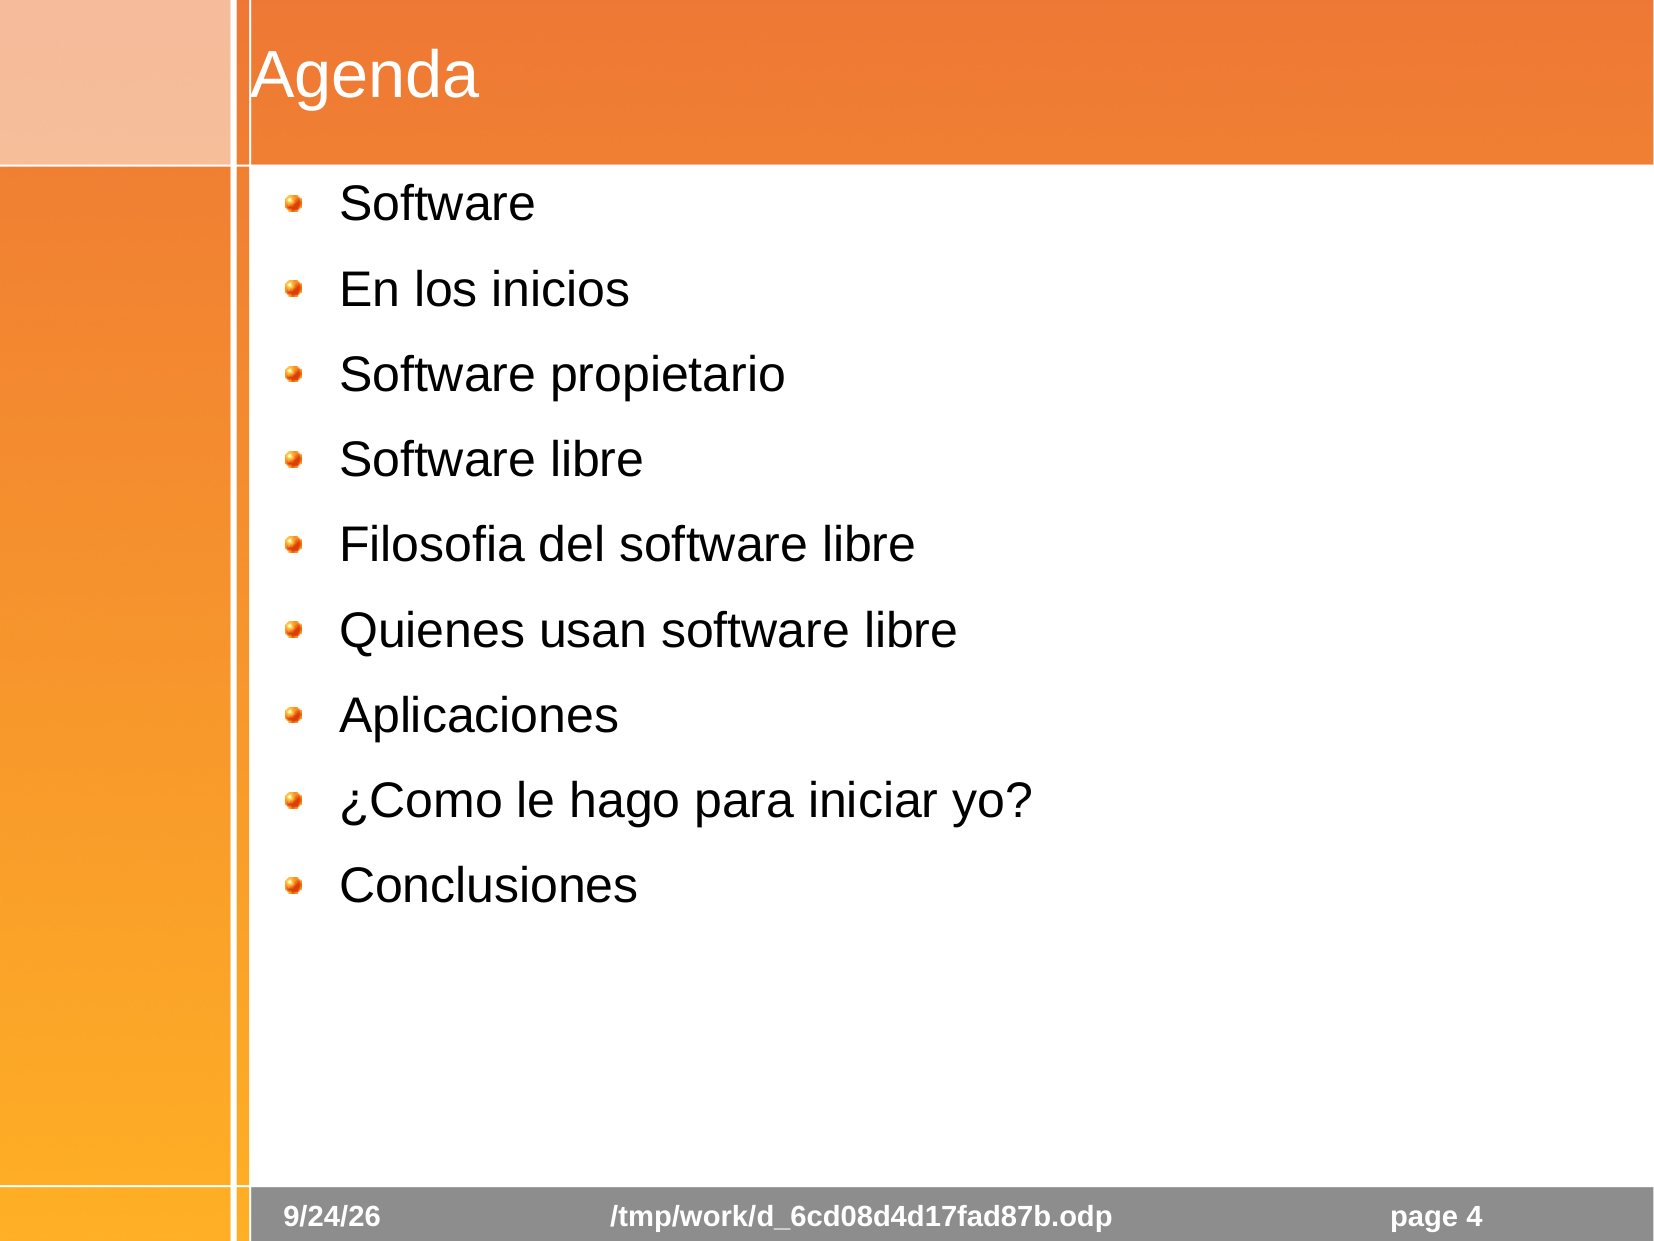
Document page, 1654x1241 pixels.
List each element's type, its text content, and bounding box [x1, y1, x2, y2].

list Software En los inicios Software propietario Software libre Filosofia del software libre Quienes usan software libre Aplicaciones ¿Como le hago para iniciar yo? Conclusiones [250, 175, 1477, 1036]
picture [0, 0, 1654, 1241]
title Agenda [250, 19, 1477, 130]
